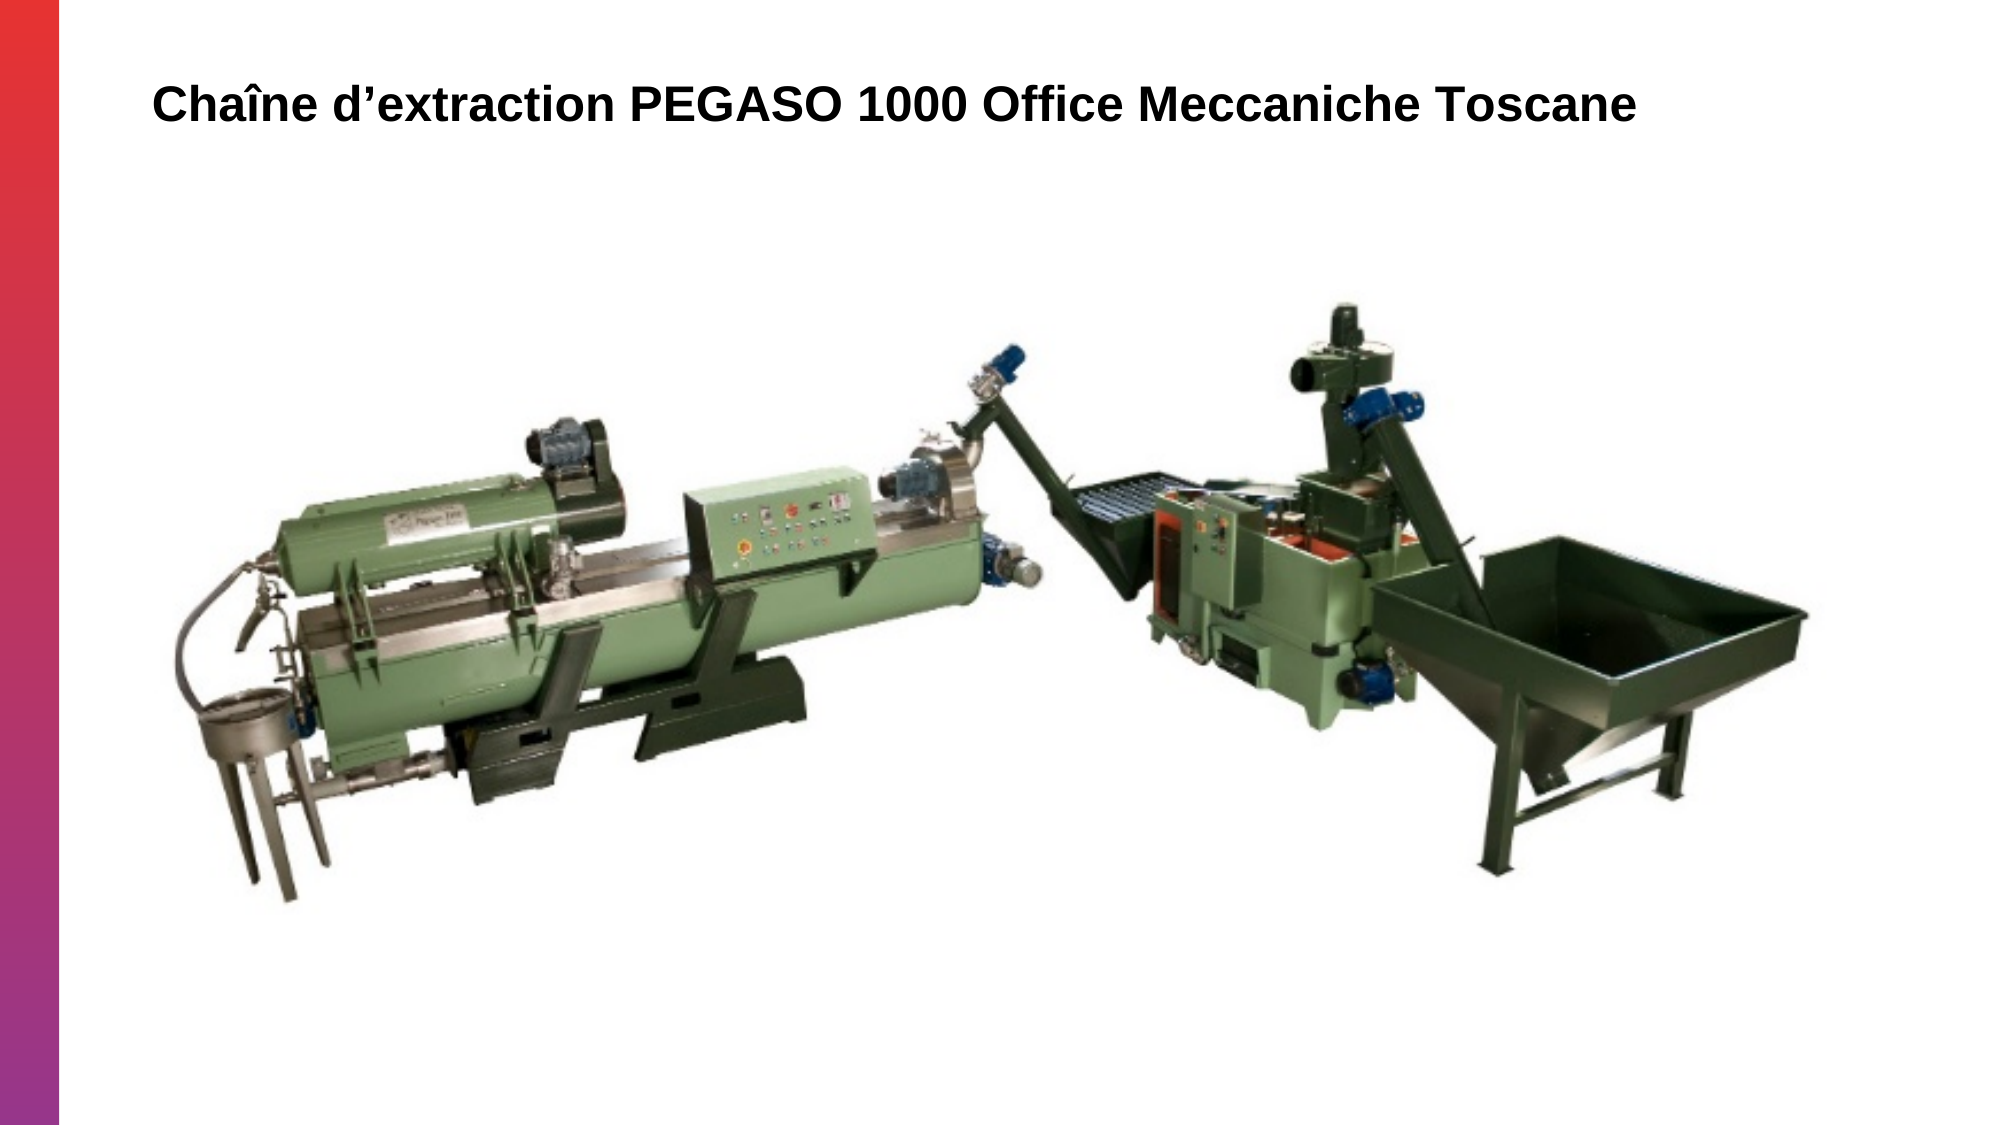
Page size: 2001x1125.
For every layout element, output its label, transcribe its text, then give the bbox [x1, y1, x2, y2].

text_box Chaîne d’extraction PEGASO 1000 Office Meccaniche Toscane [137, 63, 1654, 140]
picture [137, 289, 1861, 920]
